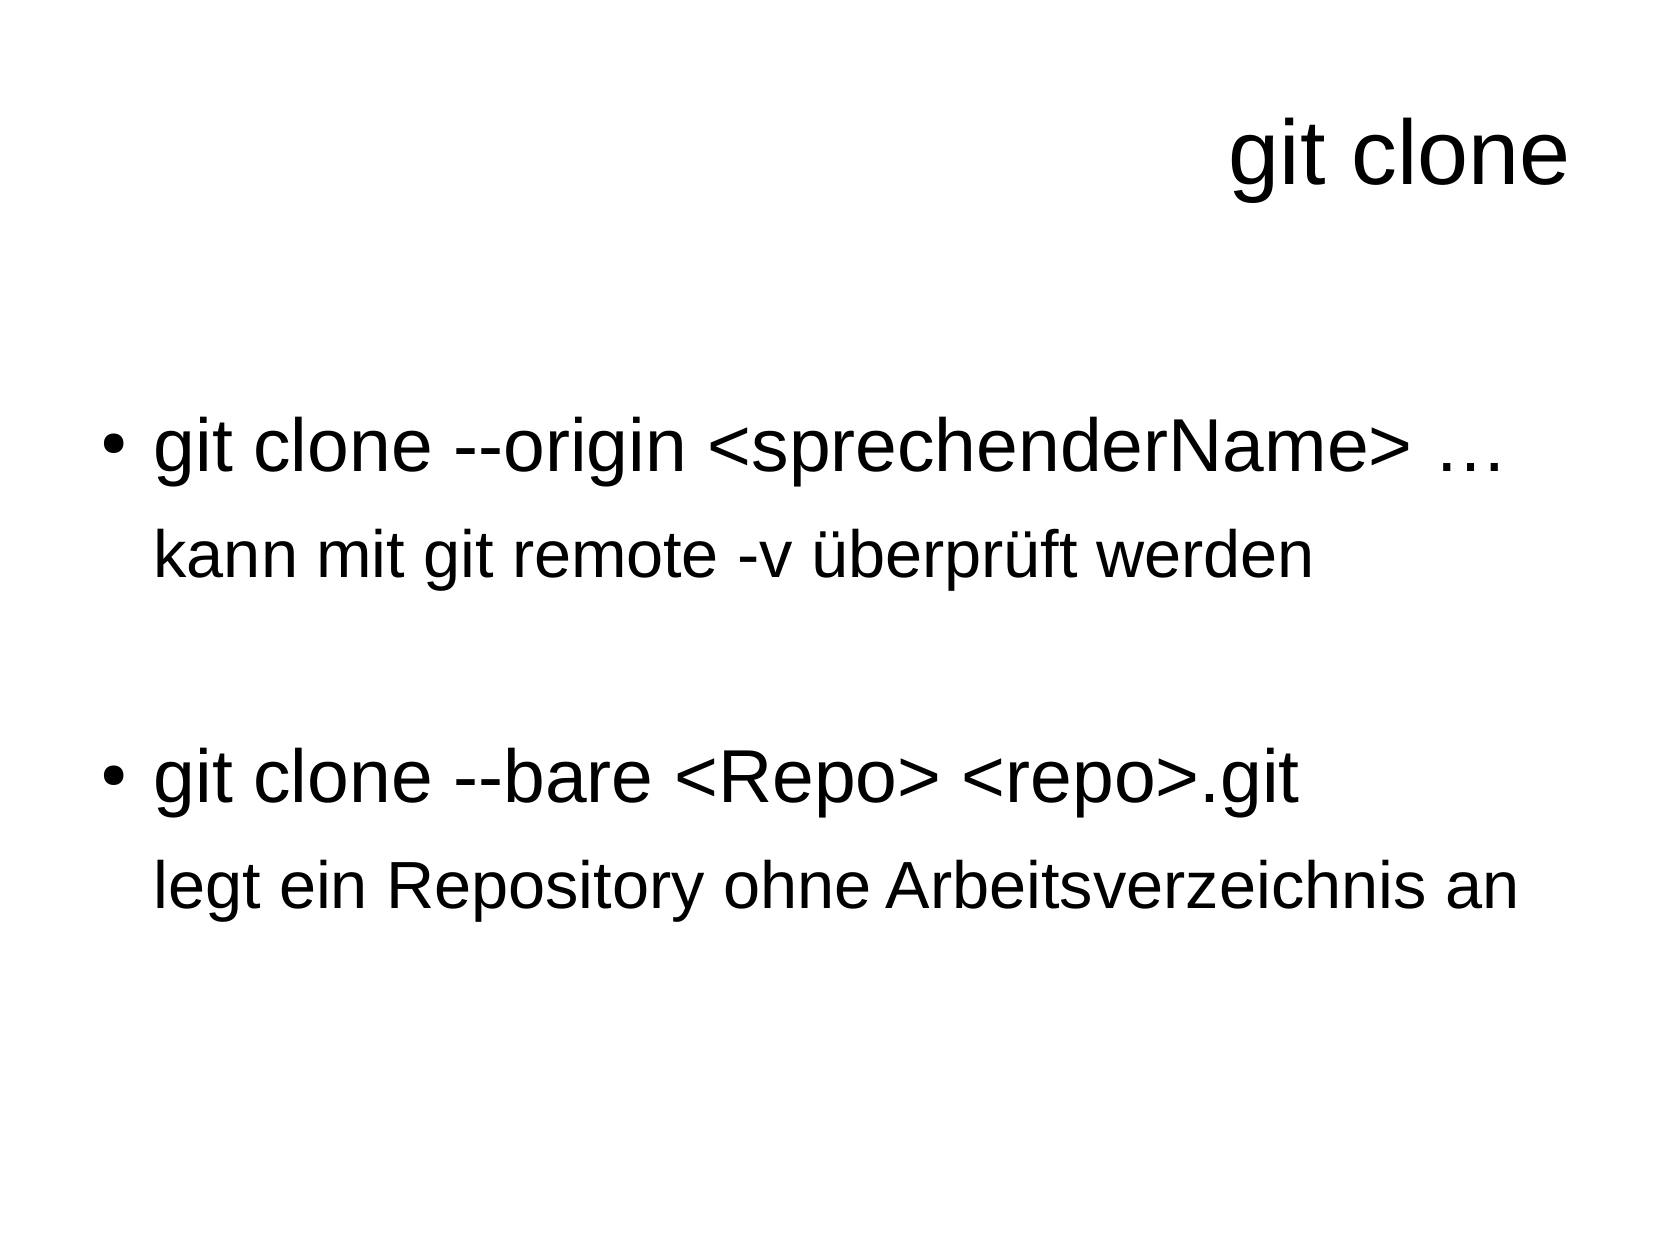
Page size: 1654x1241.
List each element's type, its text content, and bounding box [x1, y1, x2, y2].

list git clone --origin <sprechenderName> … kann mit git remote -v überprüft werden git clone --bare <Repo> <repo>.git legt ein Repository ohne Arbeitsverzeichnis an [82, 290, 1571, 1109]
title git clone [82, 49, 1571, 257]
